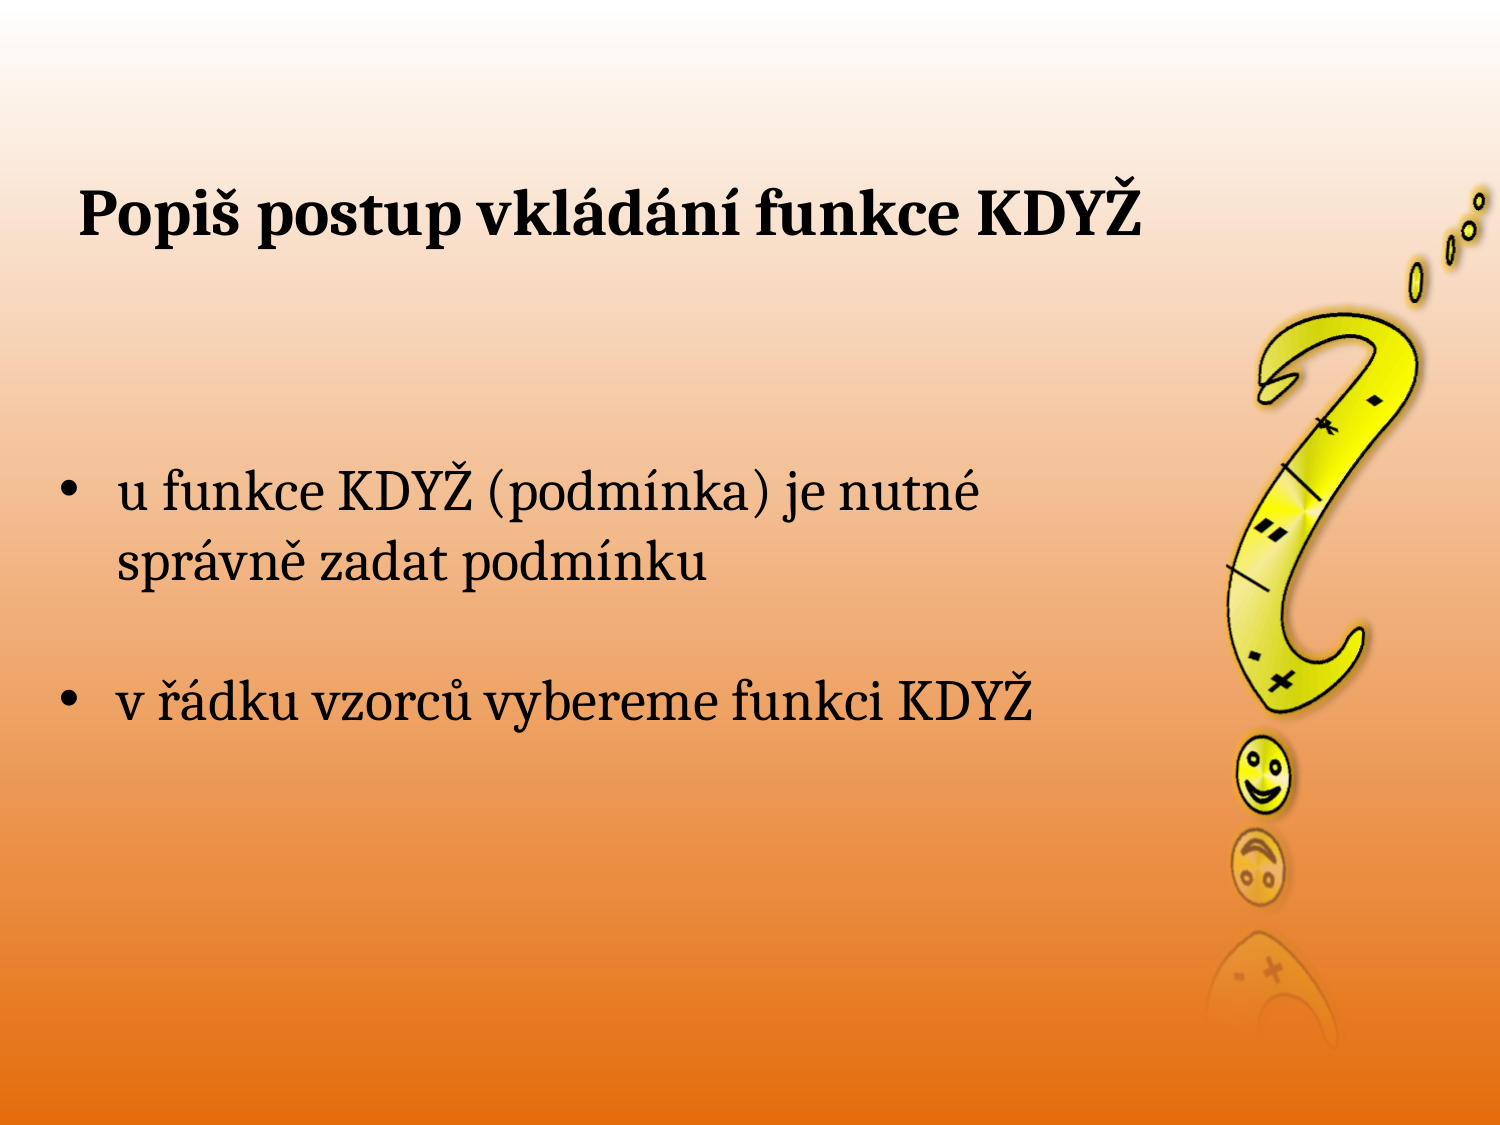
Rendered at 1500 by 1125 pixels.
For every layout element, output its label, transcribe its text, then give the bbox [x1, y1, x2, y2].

text_box u funkce KDYŽ (podmínka) je nutné správně zadat podmínku v řádku vzorců vybereme funkci KDYŽ [0, 444, 1176, 810]
text_box Popiš postup vkládání funkce KDYŽ [0, 160, 1223, 257]
picture [1171, 160, 1500, 1125]
